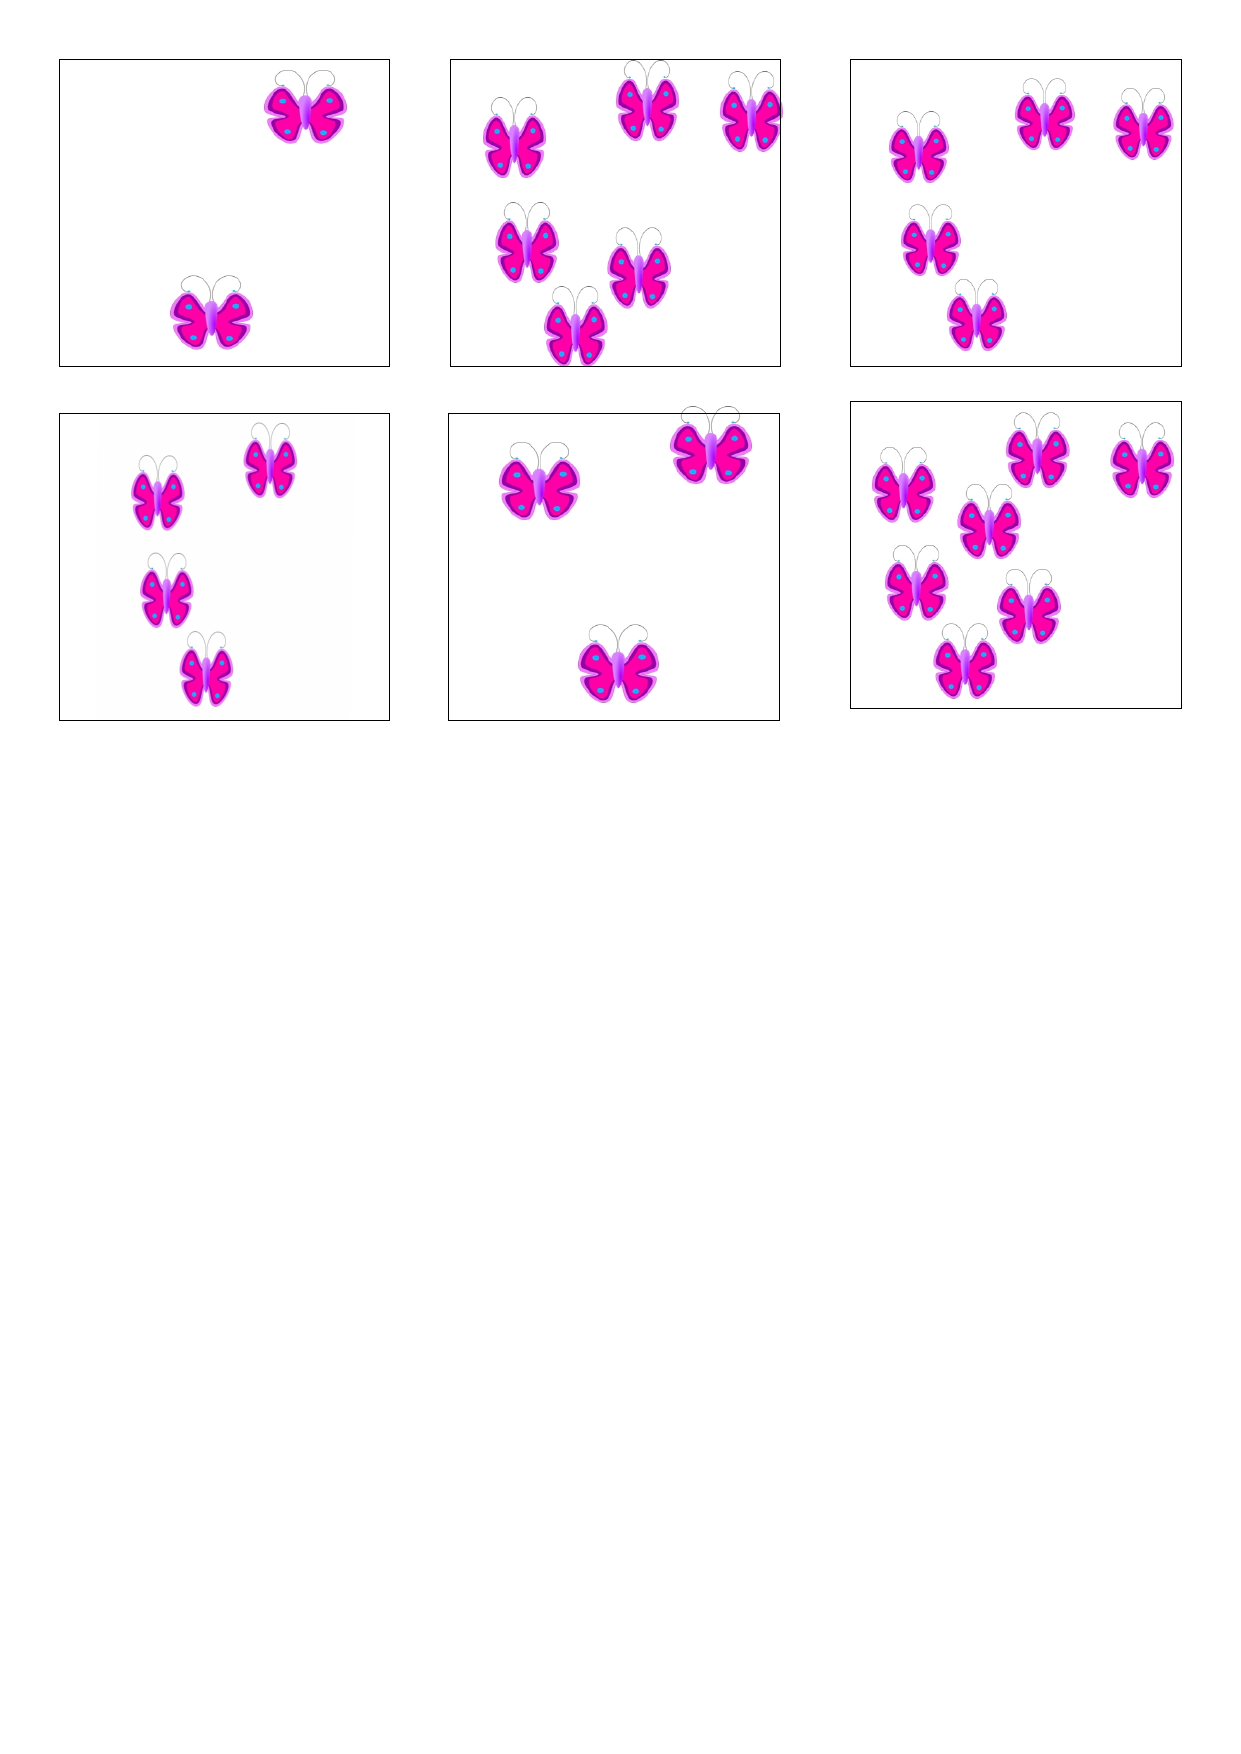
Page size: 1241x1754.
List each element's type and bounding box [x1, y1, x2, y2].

picture [94, 414, 355, 720]
picture [462, 399, 804, 721]
picture [60, 60, 389, 366]
picture [839, 401, 1200, 721]
picture [460, 60, 780, 366]
picture [52, 58, 390, 367]
picture [462, 414, 779, 720]
picture [460, 53, 804, 385]
picture [851, 73, 1181, 366]
picture [851, 402, 1181, 708]
